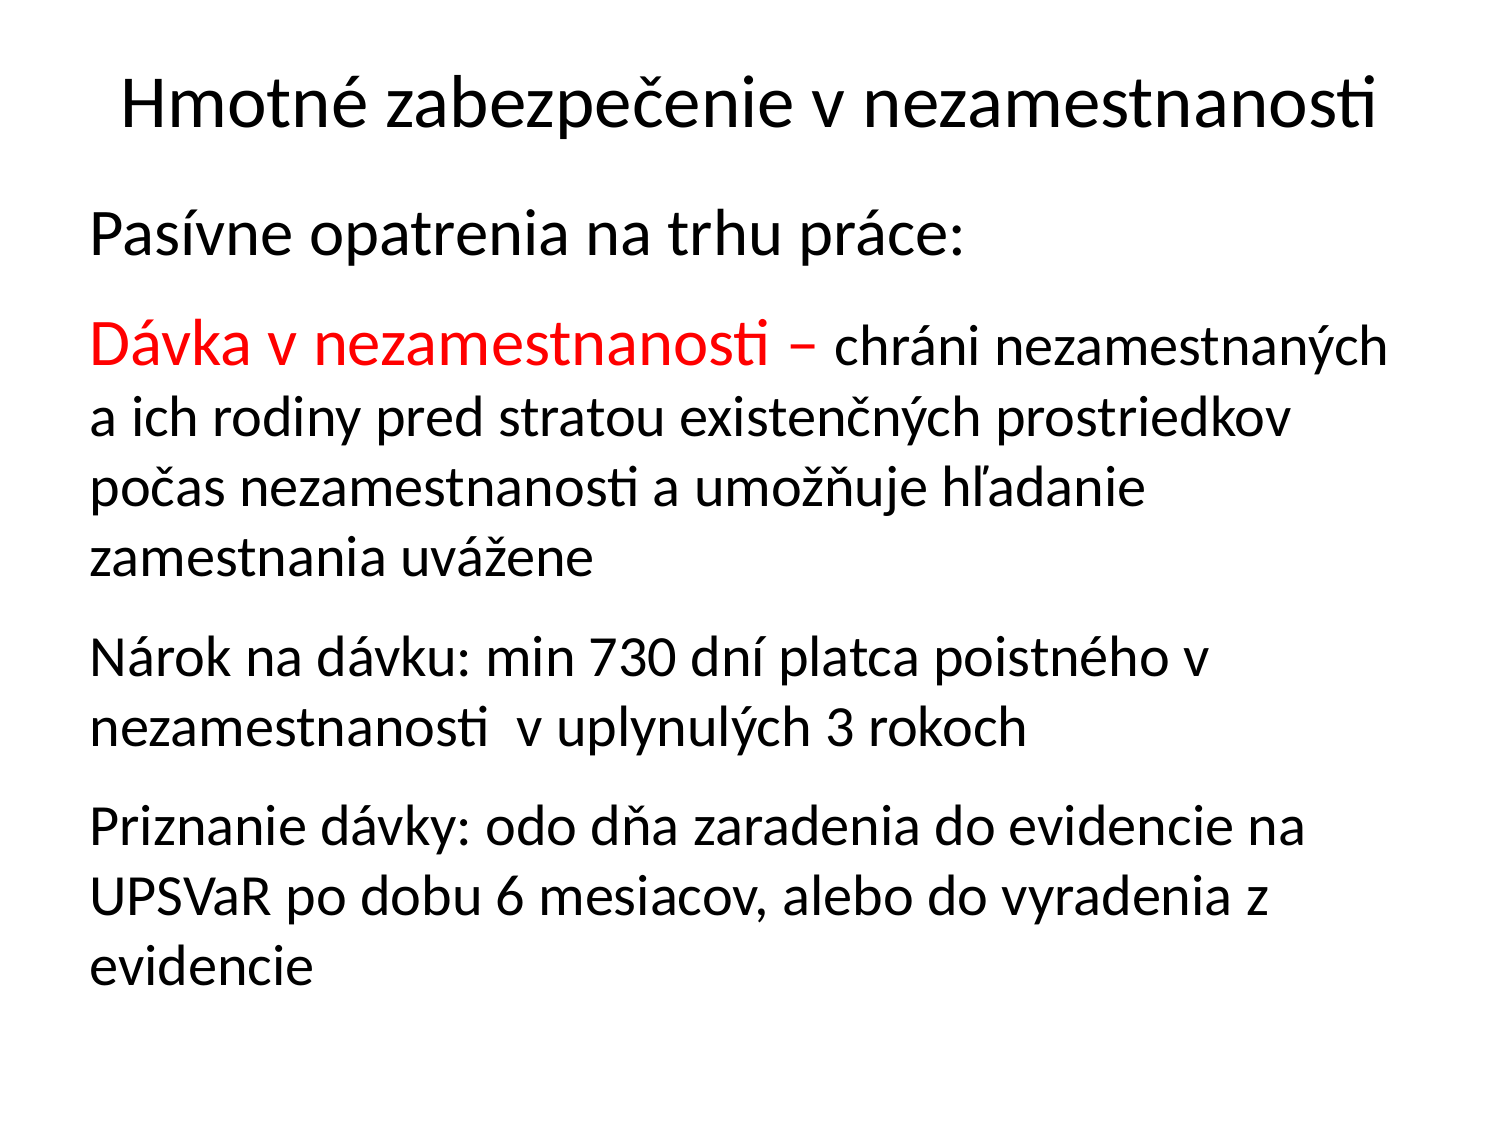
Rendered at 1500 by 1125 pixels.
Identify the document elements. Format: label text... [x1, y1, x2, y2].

title Hmotné zabezpečenie v nezamestnanosti [75, 45, 1425, 181]
list Pasívne opatrenia na trhu práce: Dávka v nezamestnanosti – chráni nezamestnaných a ich rodiny pred stratou existenčných prostriedkov počas nezamestnanosti a umožňuje hľadanie zamestnania uvážene Nárok na dávku: min 730 dní platca poistného v nezamestnanosti v uplynulých 3 rokoch Priznanie dávky: odo dňa zaradenia do evidencie na UPSVaR po dobu 6 mesiacov, alebo do vyradenia z evidencie [75, 181, 1425, 924]
